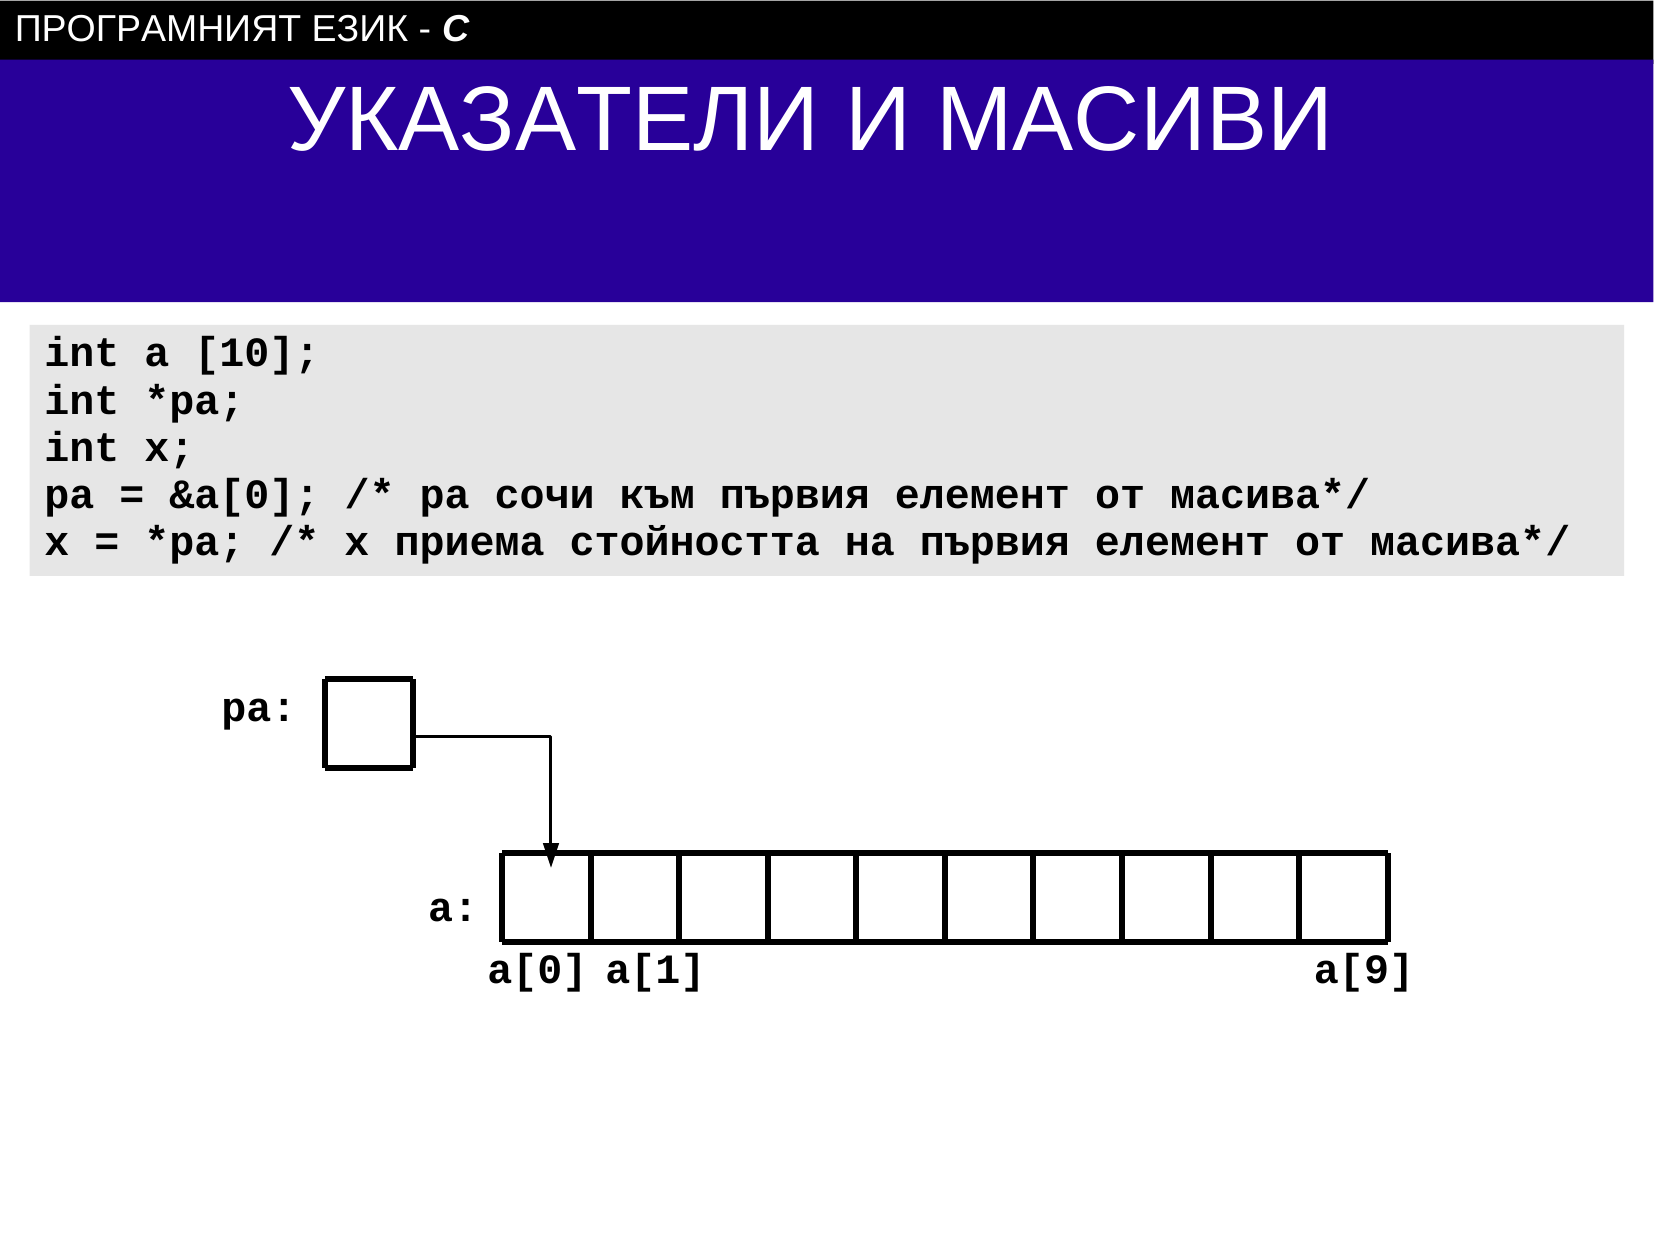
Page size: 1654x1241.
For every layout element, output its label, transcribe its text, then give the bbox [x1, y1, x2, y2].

text_box a[0] [472, 941, 590, 1003]
text_box a[9] [1299, 941, 1447, 1003]
text_box a[1] [590, 941, 739, 1003]
text_box pa: [206, 679, 325, 740]
text_box УКАЗАТЕЛИ И МАСИВИ [0, 59, 1654, 303]
text_box ПРОГРАМНИЯT ЕЗИК - С [0, 0, 1654, 59]
text_box a: [413, 879, 502, 941]
text_box int a [10]; int *pa; int x; pa = &a[0]; /* pa сочи към първия елемент от масива*/ x = *pa; /* x приема стойността на първия елемент от масива*/ [29, 324, 1625, 569]
